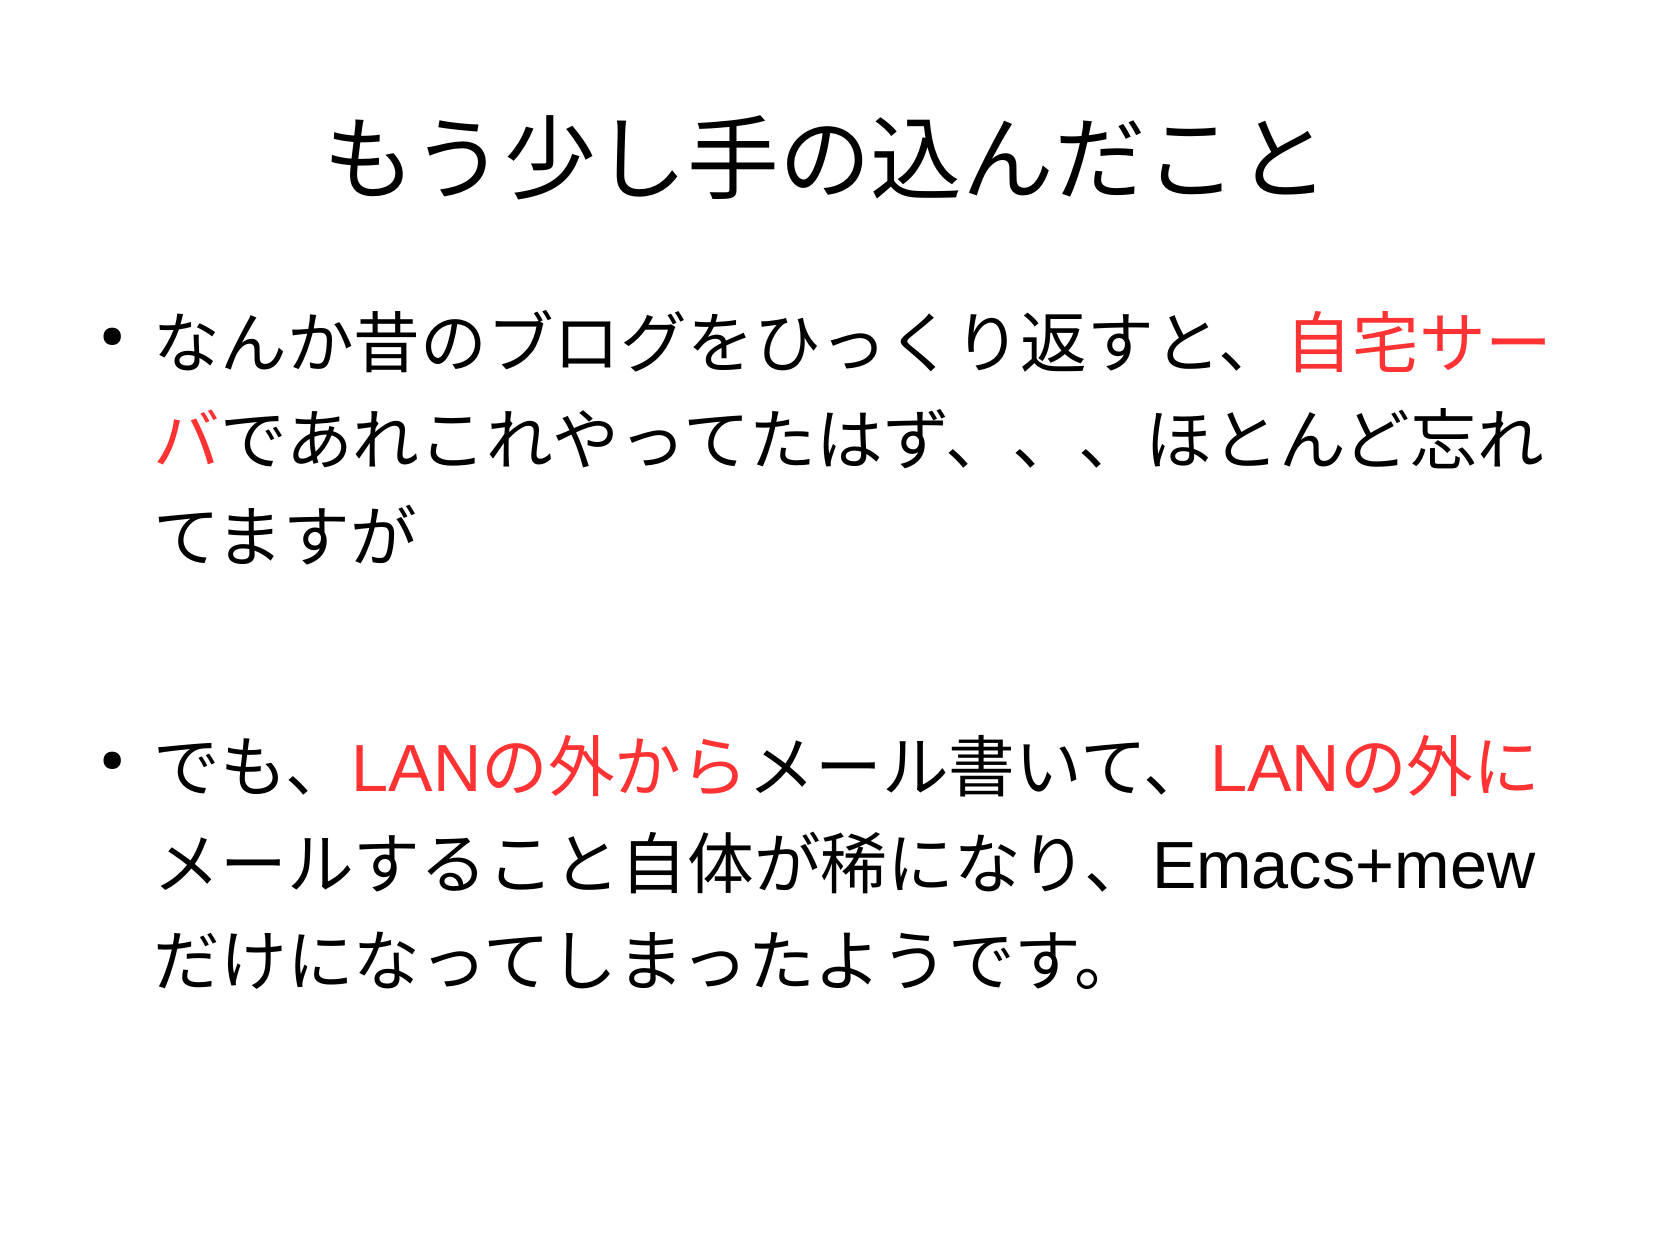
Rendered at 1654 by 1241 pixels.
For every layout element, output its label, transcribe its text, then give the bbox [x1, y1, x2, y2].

list なんか昔のブログをひっくり返すと、自宅サーバであれこれやってたはず、、、ほとんど忘れてますが でも、LANの外からメール書いて、LANの外にメールすること自体が稀になり、Emacs+mewだけになってしまったようです。 [82, 290, 1571, 1010]
title もう少し手の込んだこと [82, 49, 1571, 257]
